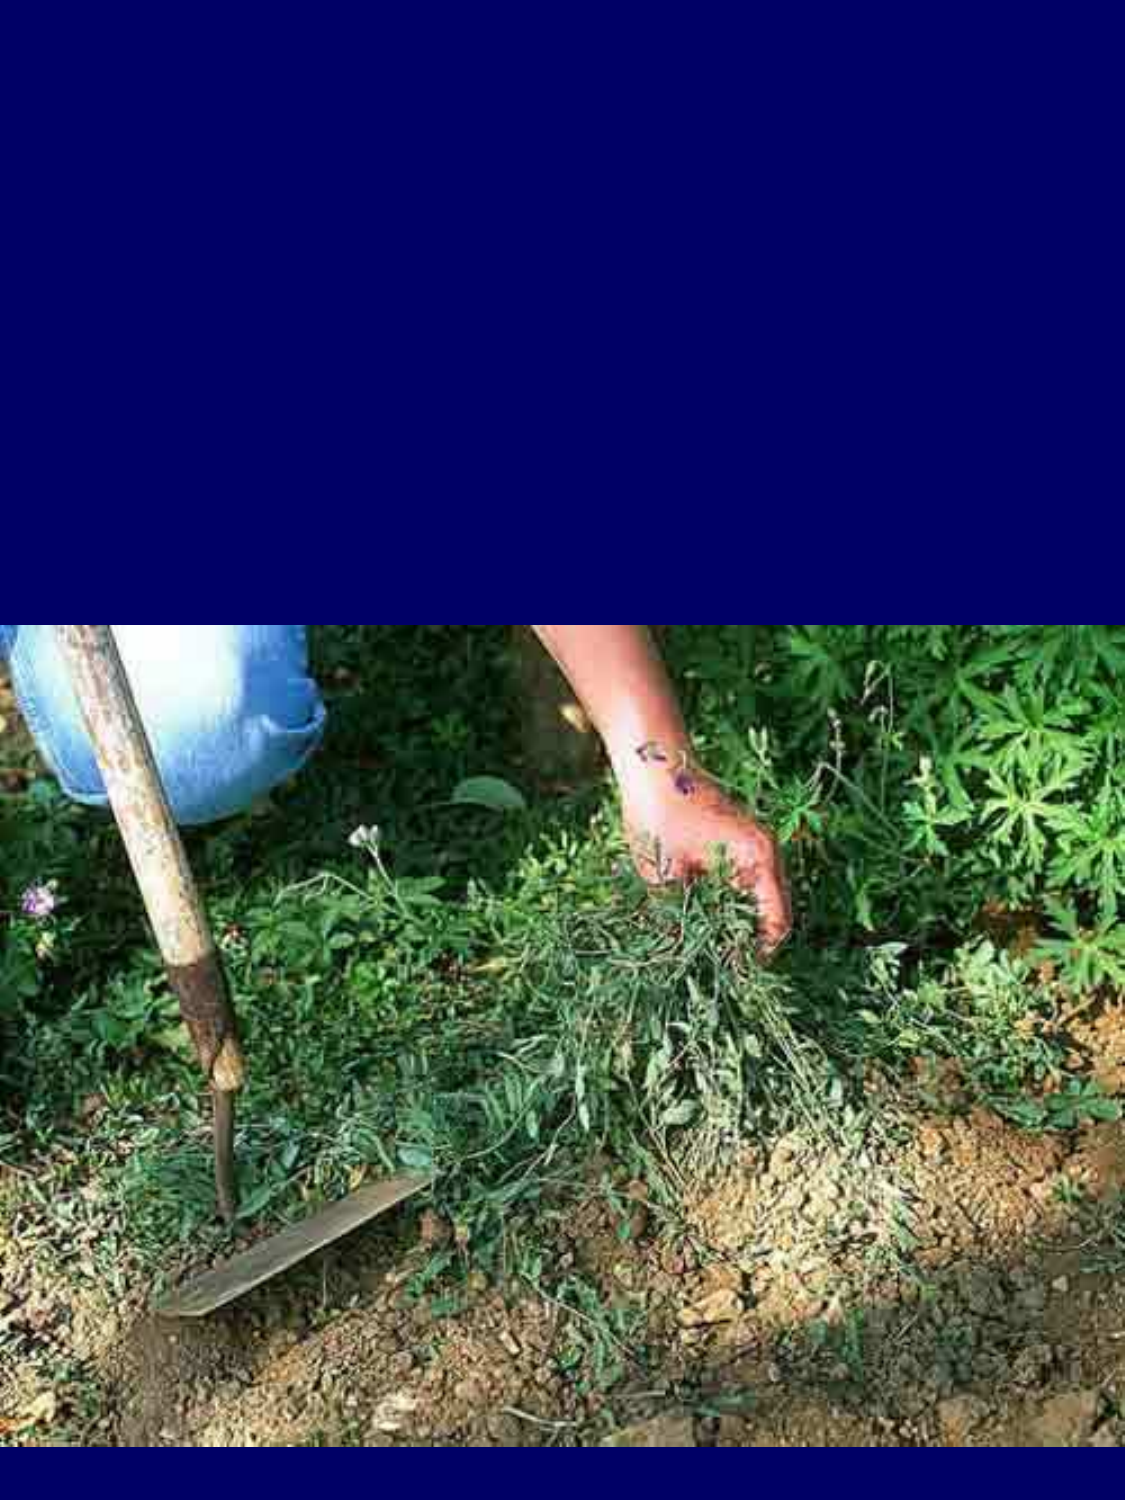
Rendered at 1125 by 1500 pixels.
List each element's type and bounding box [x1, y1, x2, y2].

picture [0, 625, 1125, 1447]
